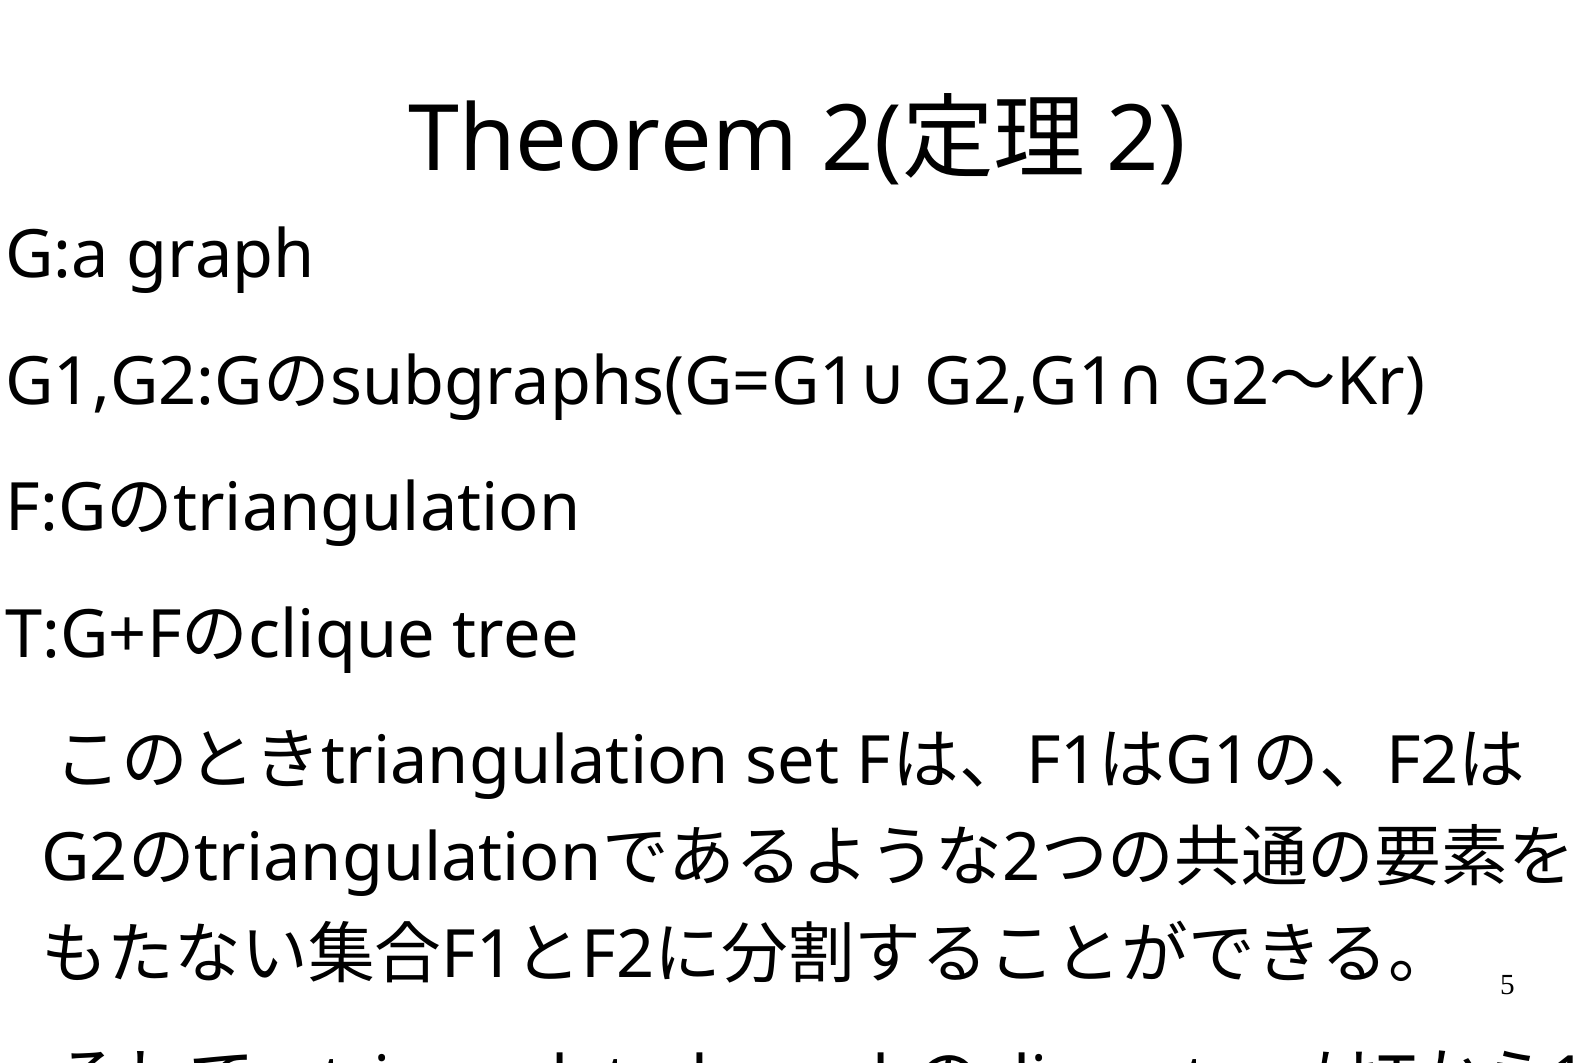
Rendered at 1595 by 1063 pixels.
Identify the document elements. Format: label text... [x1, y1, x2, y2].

list G:a graph G1,G2:Gのsubgraphs(G=G1∪G2,G1∩G2～Kr) F:Gのtriangulation T:G+Fのclique tree このときtriangulation set Fは、F1はG1の、F2はG2のtriangulationであるような2つの共通の要素をもたない集合F1とF2に分割することができる。 そして、triangulated graphのclique treeはTから1本のedgeを取ることによって得ることができる。 [0, 206, 1595, 1004]
title Theorem 2(定理 2) [79, 42, 1515, 206]
